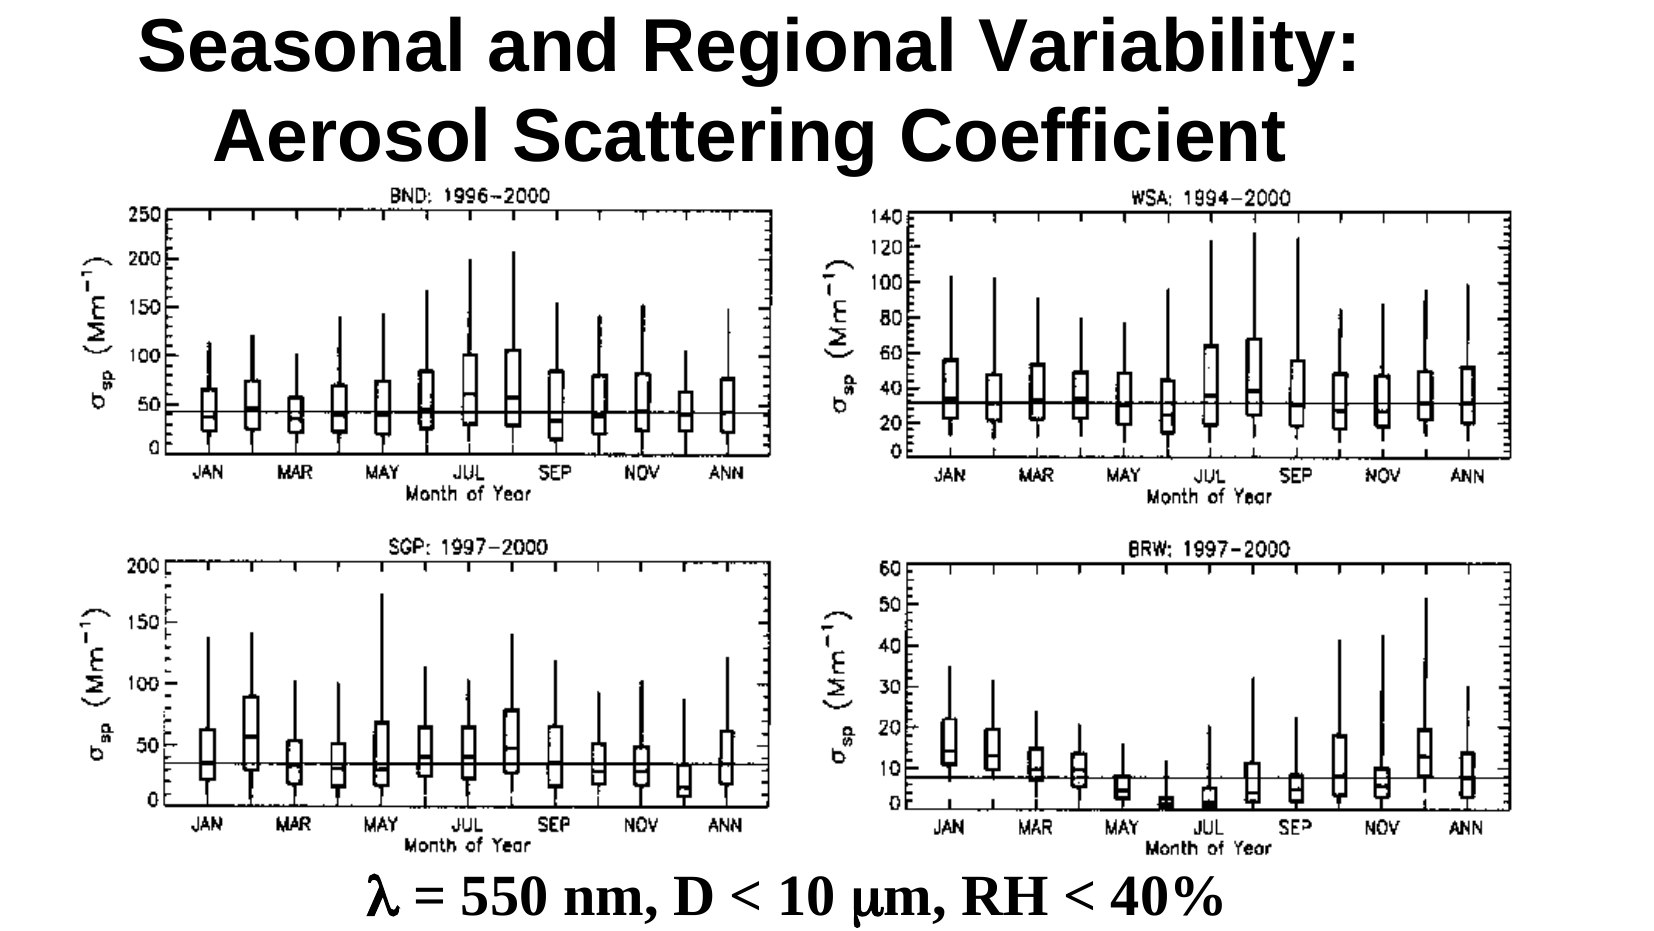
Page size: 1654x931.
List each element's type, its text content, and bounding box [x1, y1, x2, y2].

title Seasonal and Regional Variability: Aerosol Scattering Coefficient [0, 0, 1501, 184]
picture [66, 171, 782, 857]
text_box  = 550 nm, D < 10 m, RH < 40% [47, 849, 1548, 931]
picture [806, 180, 1524, 870]
